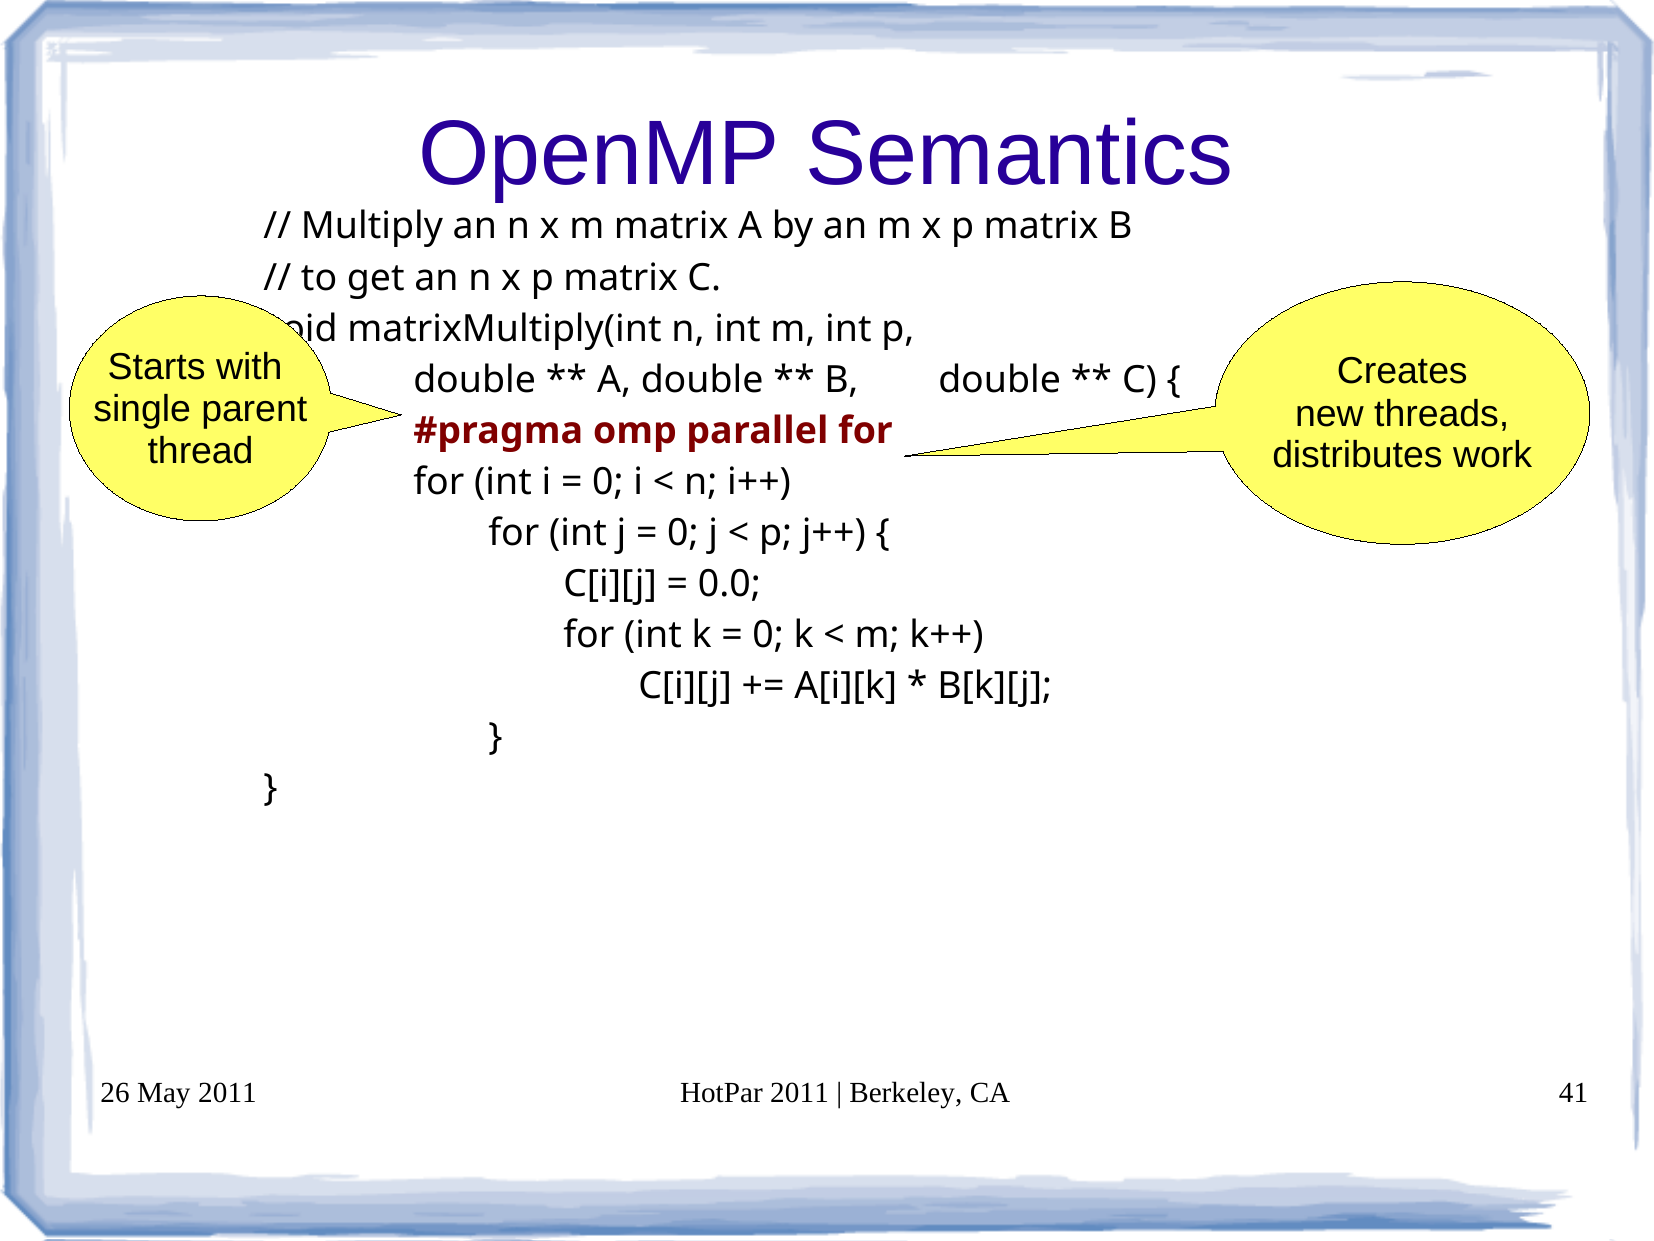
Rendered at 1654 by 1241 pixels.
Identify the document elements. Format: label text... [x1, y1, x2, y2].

text_box Creates new threads, distributes work [904, 281, 1590, 545]
title OpenMP Semantics [82, 49, 1571, 257]
picture [0, 0, 1654, 1241]
text_box // Multiply an n x m matrix A by an m x p matrix B // to get an n x p matrix C. void matrixMultiply(int n, int m, int p, double ** A, double ** B, double ** C) { #pragma omp parallel for for (int i = 0; i < n; i++) for (int j = 0; j < p; j++) { C[i][j] = 0.0; for (int k = 0; k < m; k++) C[i][j] += A[i][k] * B[k][j]; } } [248, 191, 1337, 834]
text_box Starts with single parent thread [69, 295, 402, 521]
